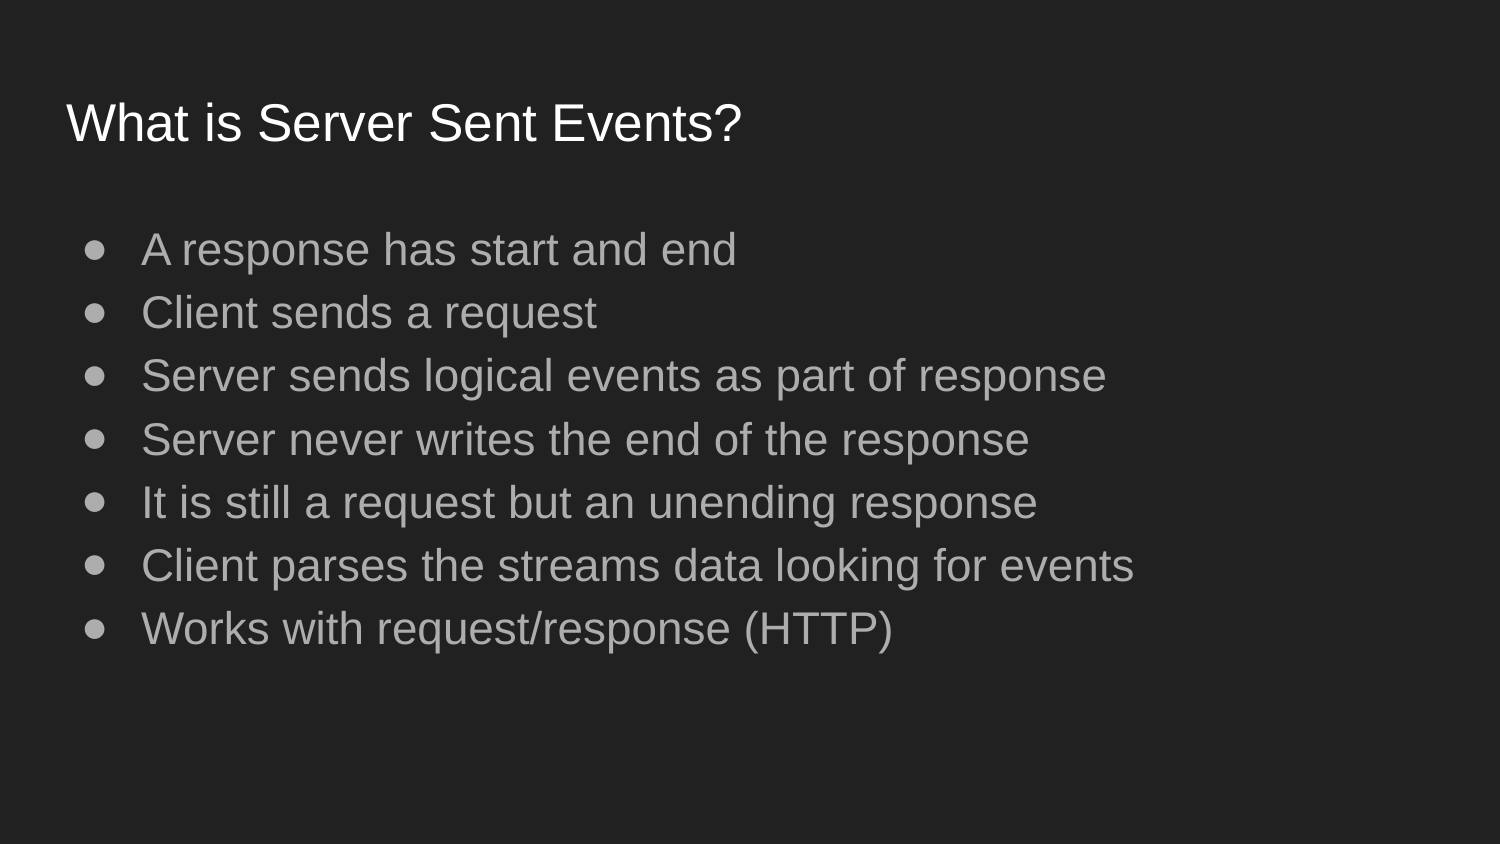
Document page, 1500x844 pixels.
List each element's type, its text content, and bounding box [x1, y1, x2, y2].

title What is Server Sent Events? [51, 72, 1449, 167]
list A response has start and end Client sends a request Server sends logical events as part of response Server never writes the end of the response It is still a request but an unending response Client parses the streams data looking for events Works with request/response (HTTP) [51, 196, 1243, 742]
